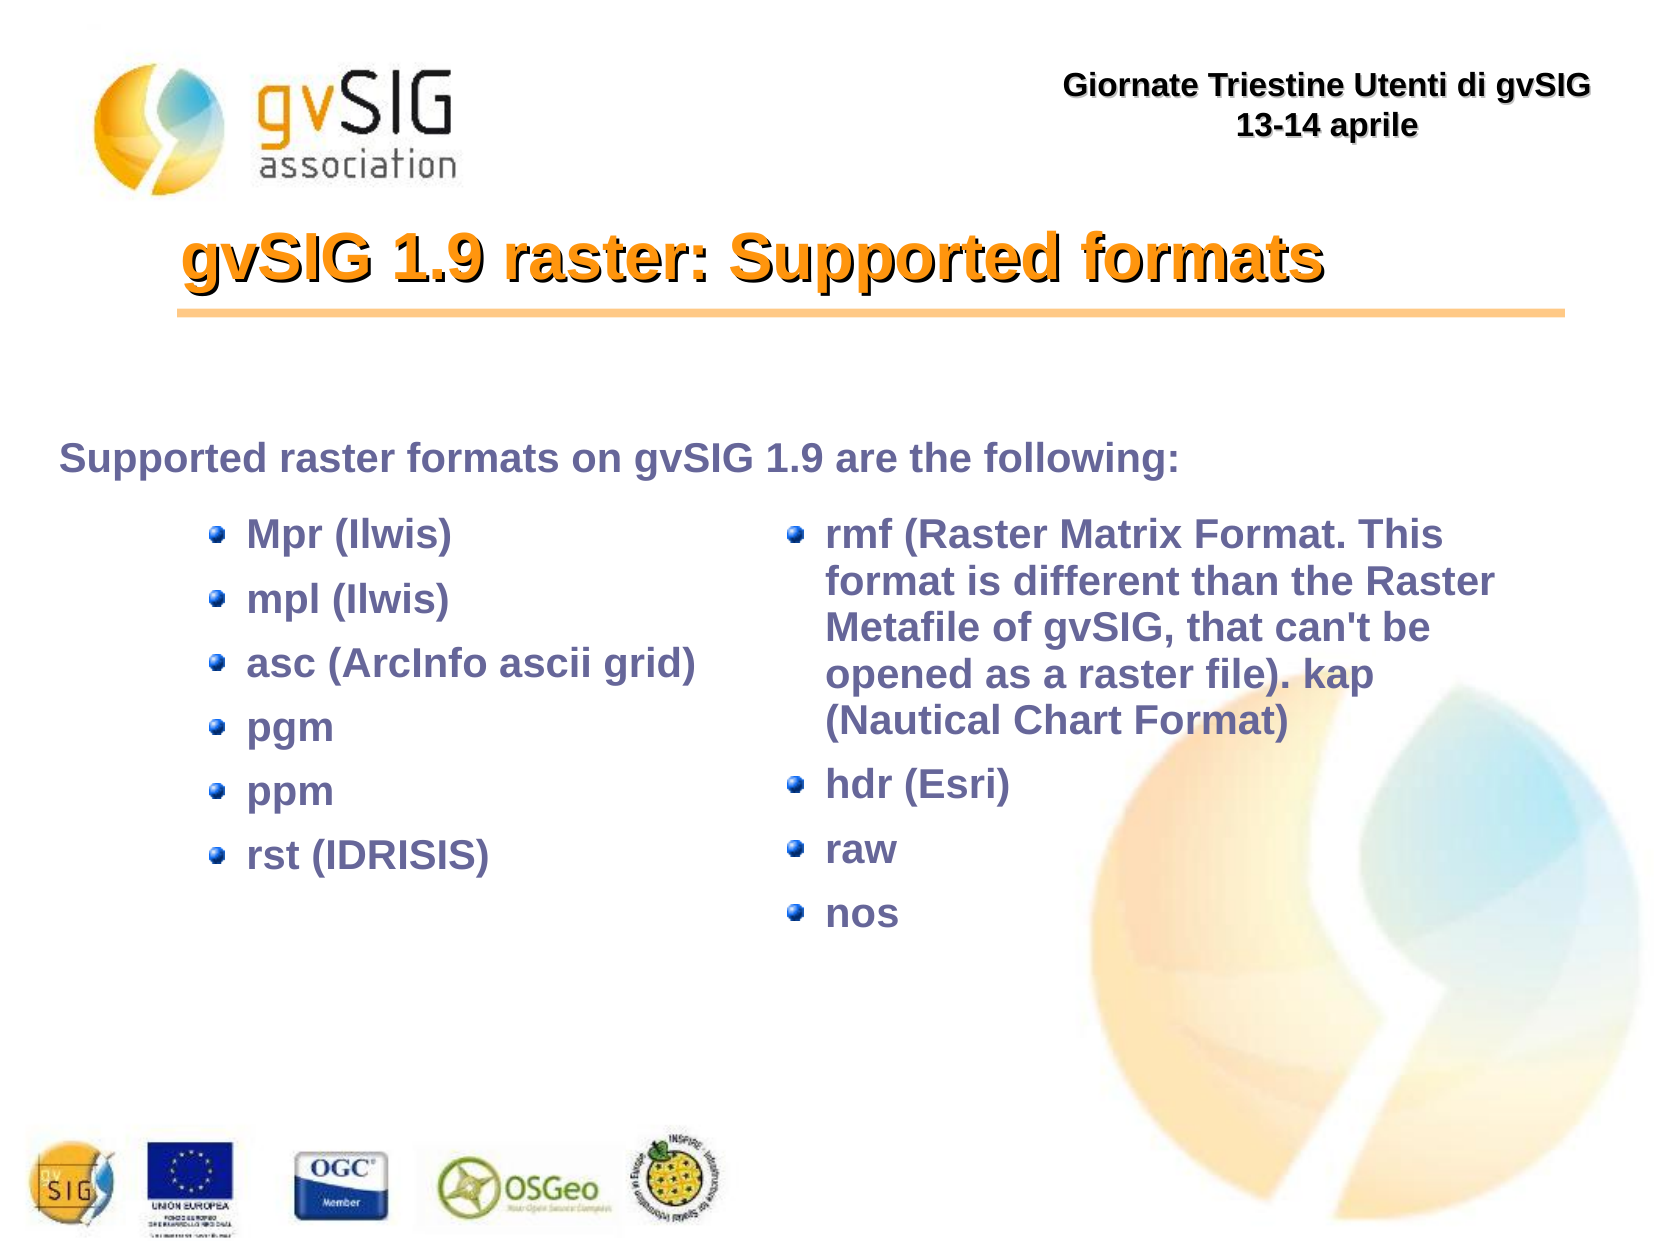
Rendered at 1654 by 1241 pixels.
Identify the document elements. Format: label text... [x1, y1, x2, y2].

text_box gvSIG 1.9 raster: Supported formats [165, 211, 1447, 302]
list Supported raster formats on gvSIG 1.9 are the following: Mpr (Ilwis) mpl (Ilwis) asc (ArcInfo ascii grid) pgm ppm rst (IDRISIS) [59, 383, 1565, 1241]
list rmf (Raster Matrix Format. This format is different than the Raster Metafile of gvSIG, that can't be opened as a raster file). kap (Nautical Chart Format) hdr (Esri) raw nos [637, 383, 1518, 1034]
picture [1, 0, 1654, 1241]
